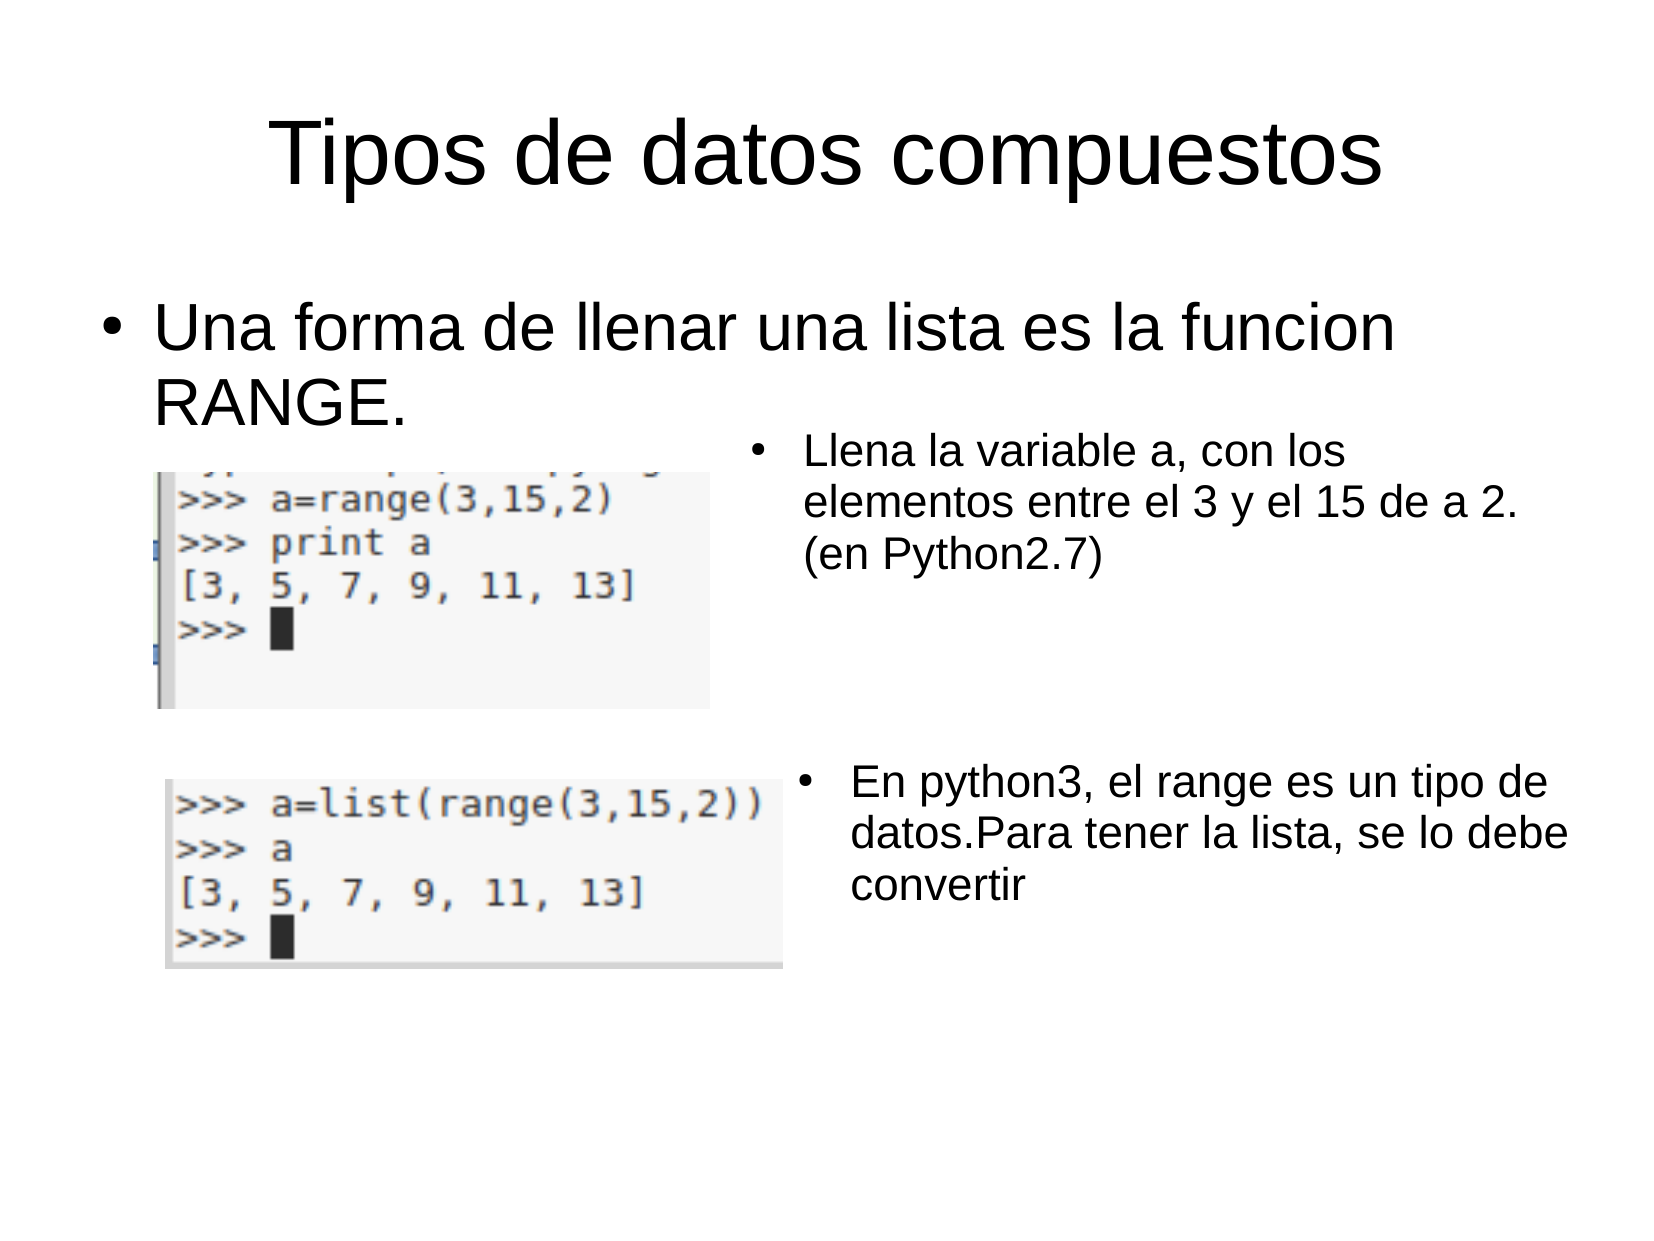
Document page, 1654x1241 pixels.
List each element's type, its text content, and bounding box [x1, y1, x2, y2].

list En python3, el range es un tipo de datos.Para tener la lista, se lo debe convertir [779, 755, 1583, 993]
picture [153, 472, 710, 709]
title Tipos de datos compuestos [82, 49, 1571, 257]
picture [165, 779, 779, 969]
list Llena la variable a, con los elementos entre el 3 y el 15 de a 2. (en Python2.7) [732, 425, 1536, 662]
list Una forma de llenar una lista es la funcion RANGE. [82, 290, 1571, 461]
